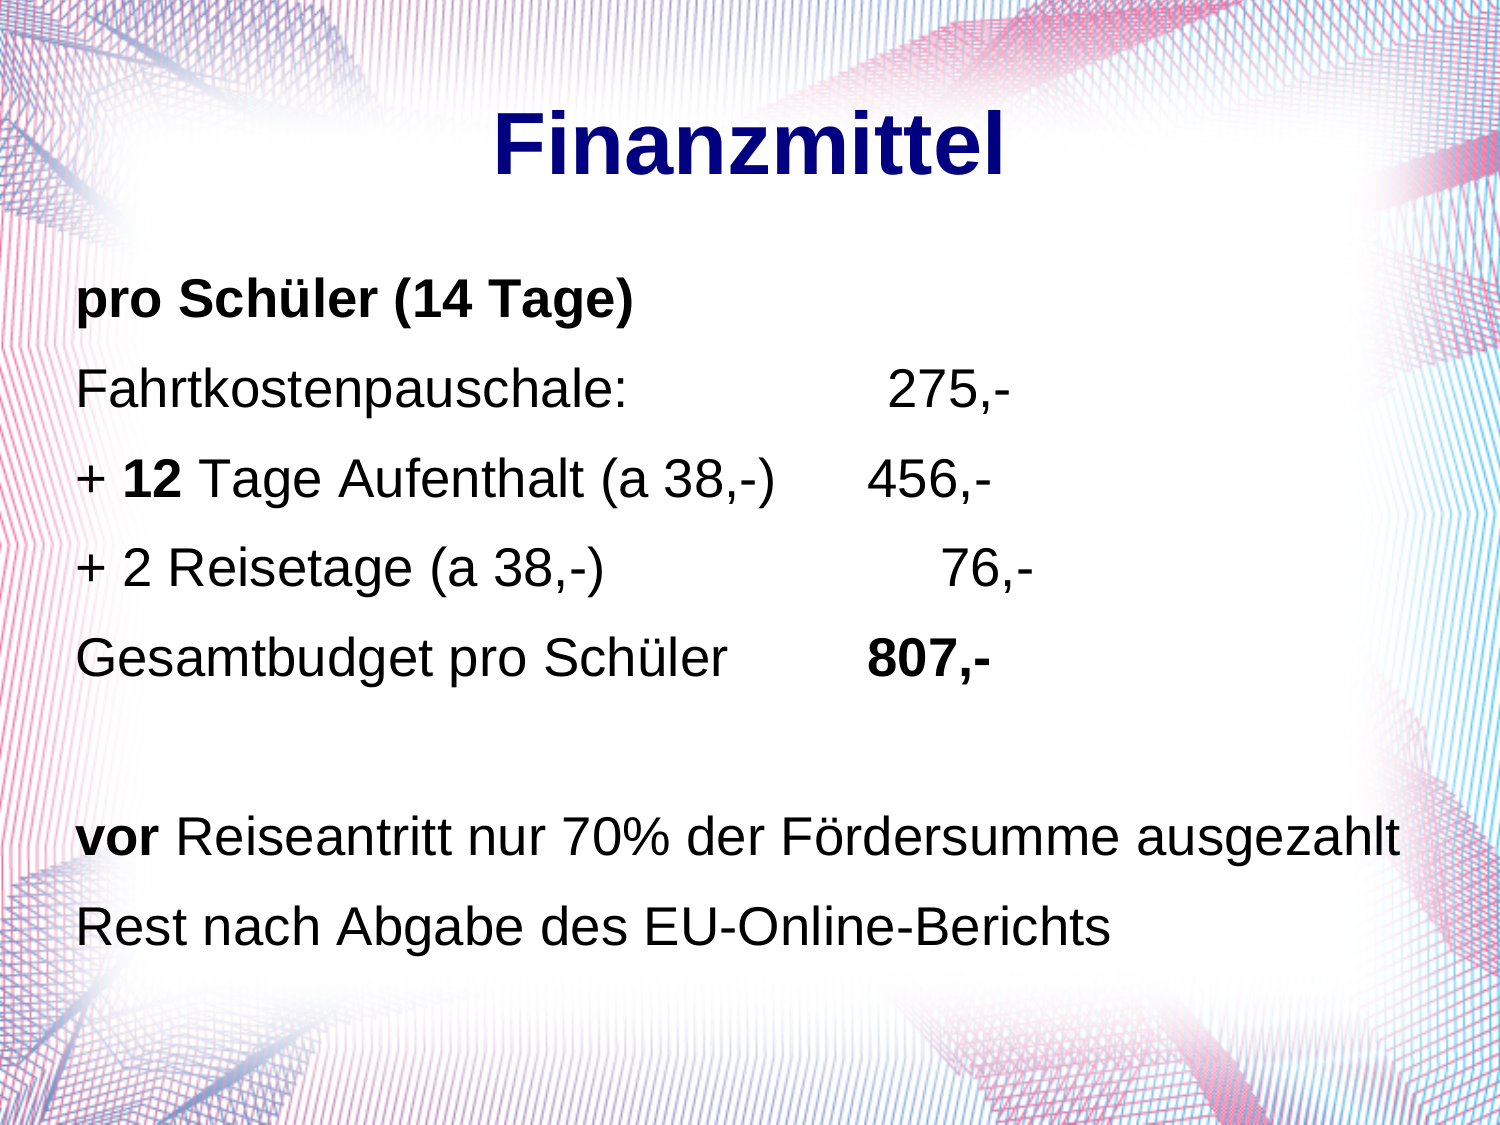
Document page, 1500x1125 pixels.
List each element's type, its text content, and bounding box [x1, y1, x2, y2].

list pro Schüler (14 Tage) Fahrtkostenpauschale: 275,- + 12 Tage Aufenthalt (a 38,-) 456,- + 2 Reisetage (a 38,-) 76,- Gesamtbudget pro Schüler 807,- vor Reiseantritt nur 70% der Fördersumme ausgezahlt Rest nach Abgabe des EU-Online-Berichts [75, 263, 1425, 1006]
title Finanzmittel [75, 44, 1425, 233]
